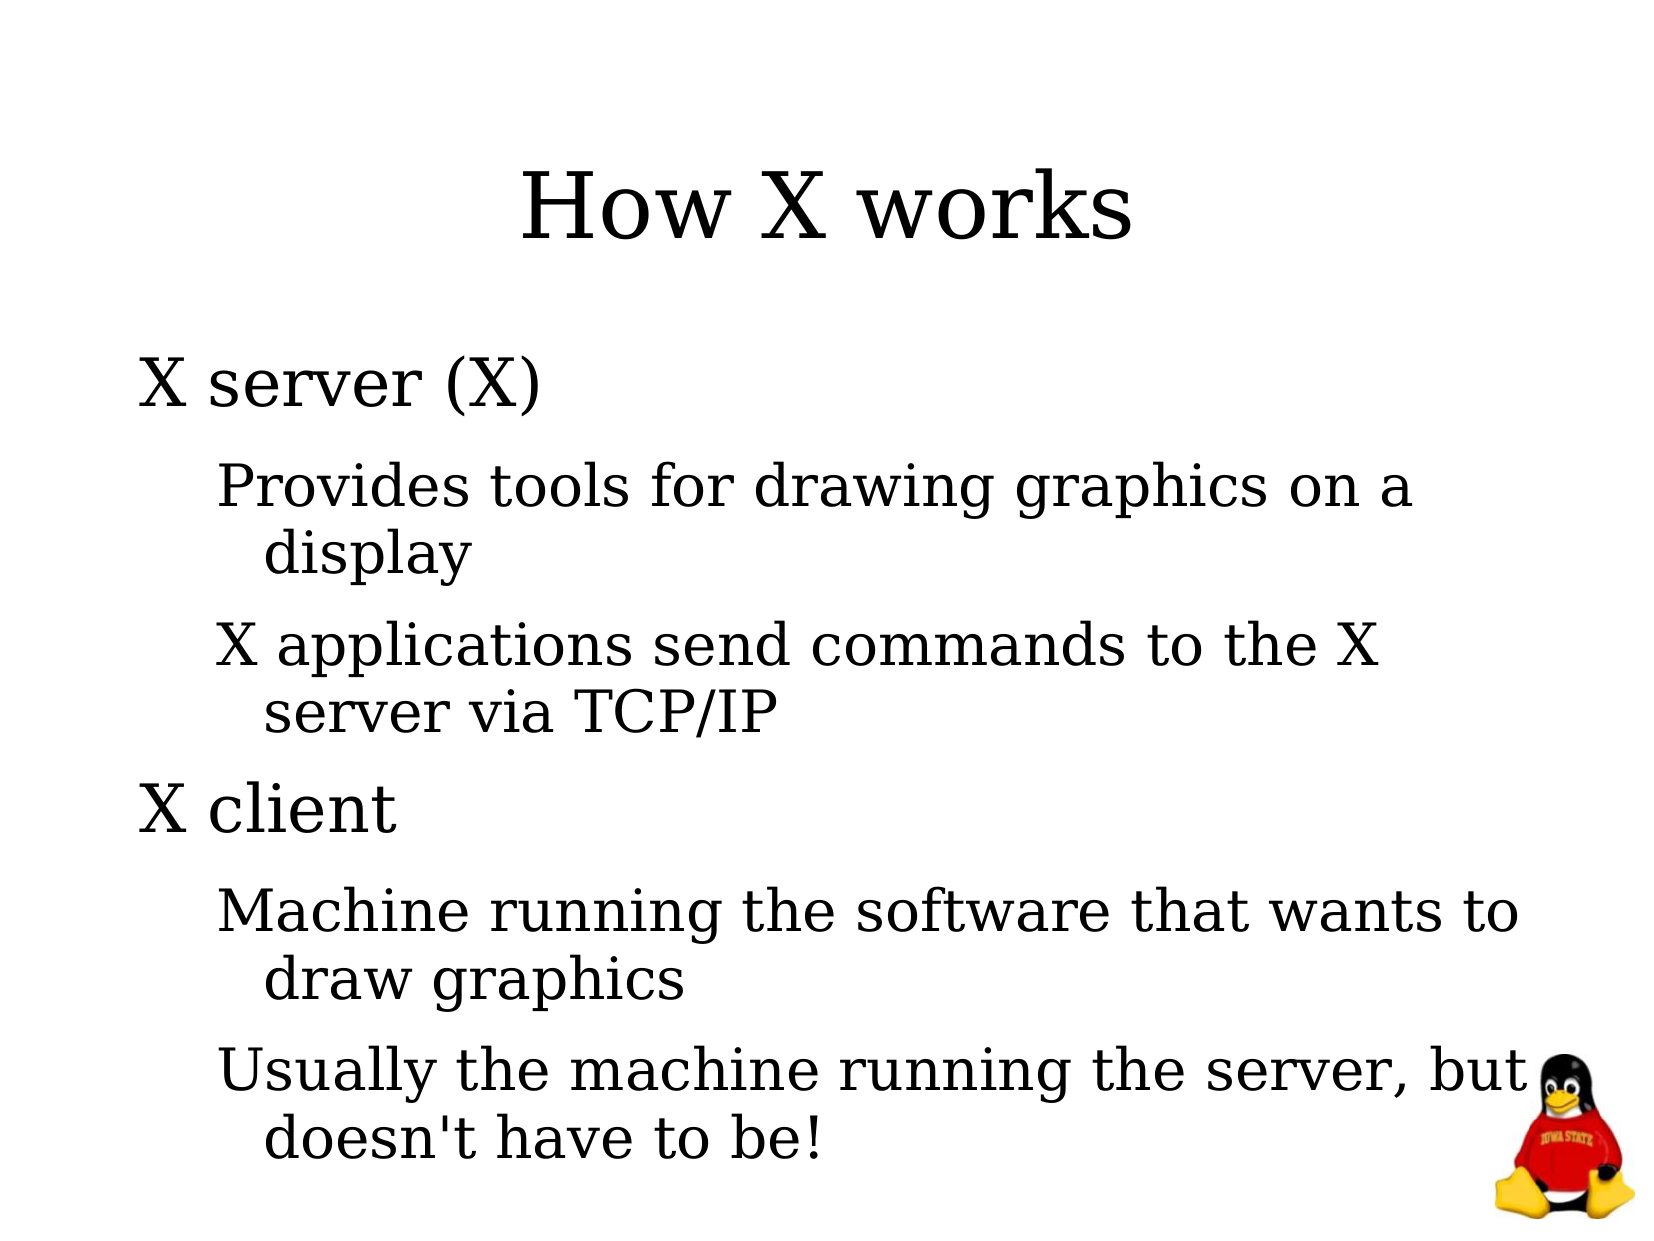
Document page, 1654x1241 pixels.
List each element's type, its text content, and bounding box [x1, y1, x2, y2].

title How X works [121, 102, 1534, 310]
picture [1495, 1054, 1635, 1219]
list X server (X) Provides tools for drawing graphics on a display X applications send commands to the X server via TCP/IP X client Machine running the software that wants to draw graphics Usually the machine running the server, but doesn't have to be! [121, 344, 1534, 1173]
